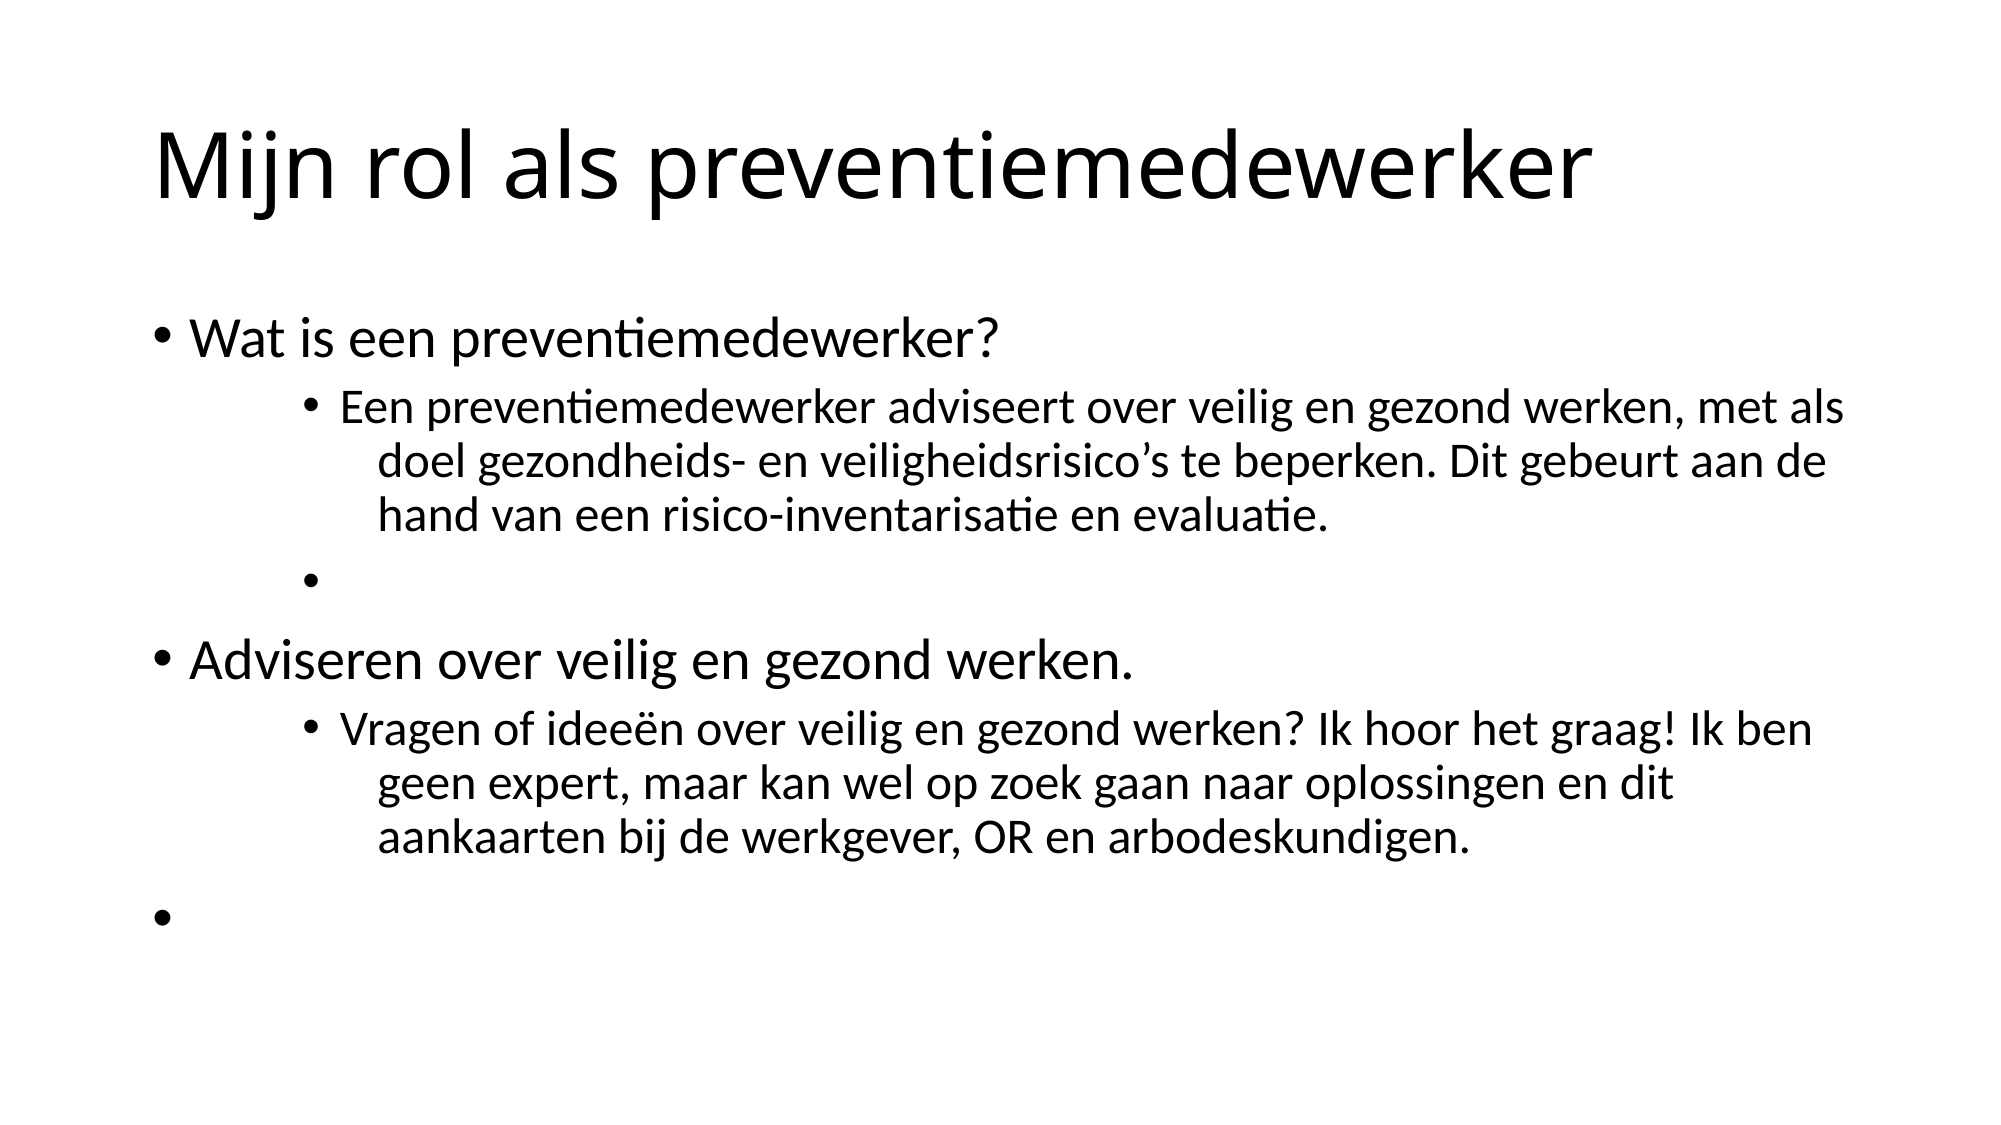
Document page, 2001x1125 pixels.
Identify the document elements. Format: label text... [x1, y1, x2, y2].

title Mijn rol als preventiemedewerker [137, 59, 1863, 278]
list Wat is een preventiemedewerker? Een preventiemedewerker adviseert over veilig en gezond werken, met als doel gezondheids- en veiligheidsrisico’s te beperken. Dit gebeurt aan de hand van een risico-inventarisatie en evaluatie. Adviseren over veilig en gezond werken. Vragen of ideeën over veilig en gezond werken? Ik hoor het graag! Ik ben geen expert, maar kan wel op zoek gaan naar oplossingen en dit aankaarten bij de werkgever, OR en arbodeskundigen. [137, 299, 1863, 1014]
